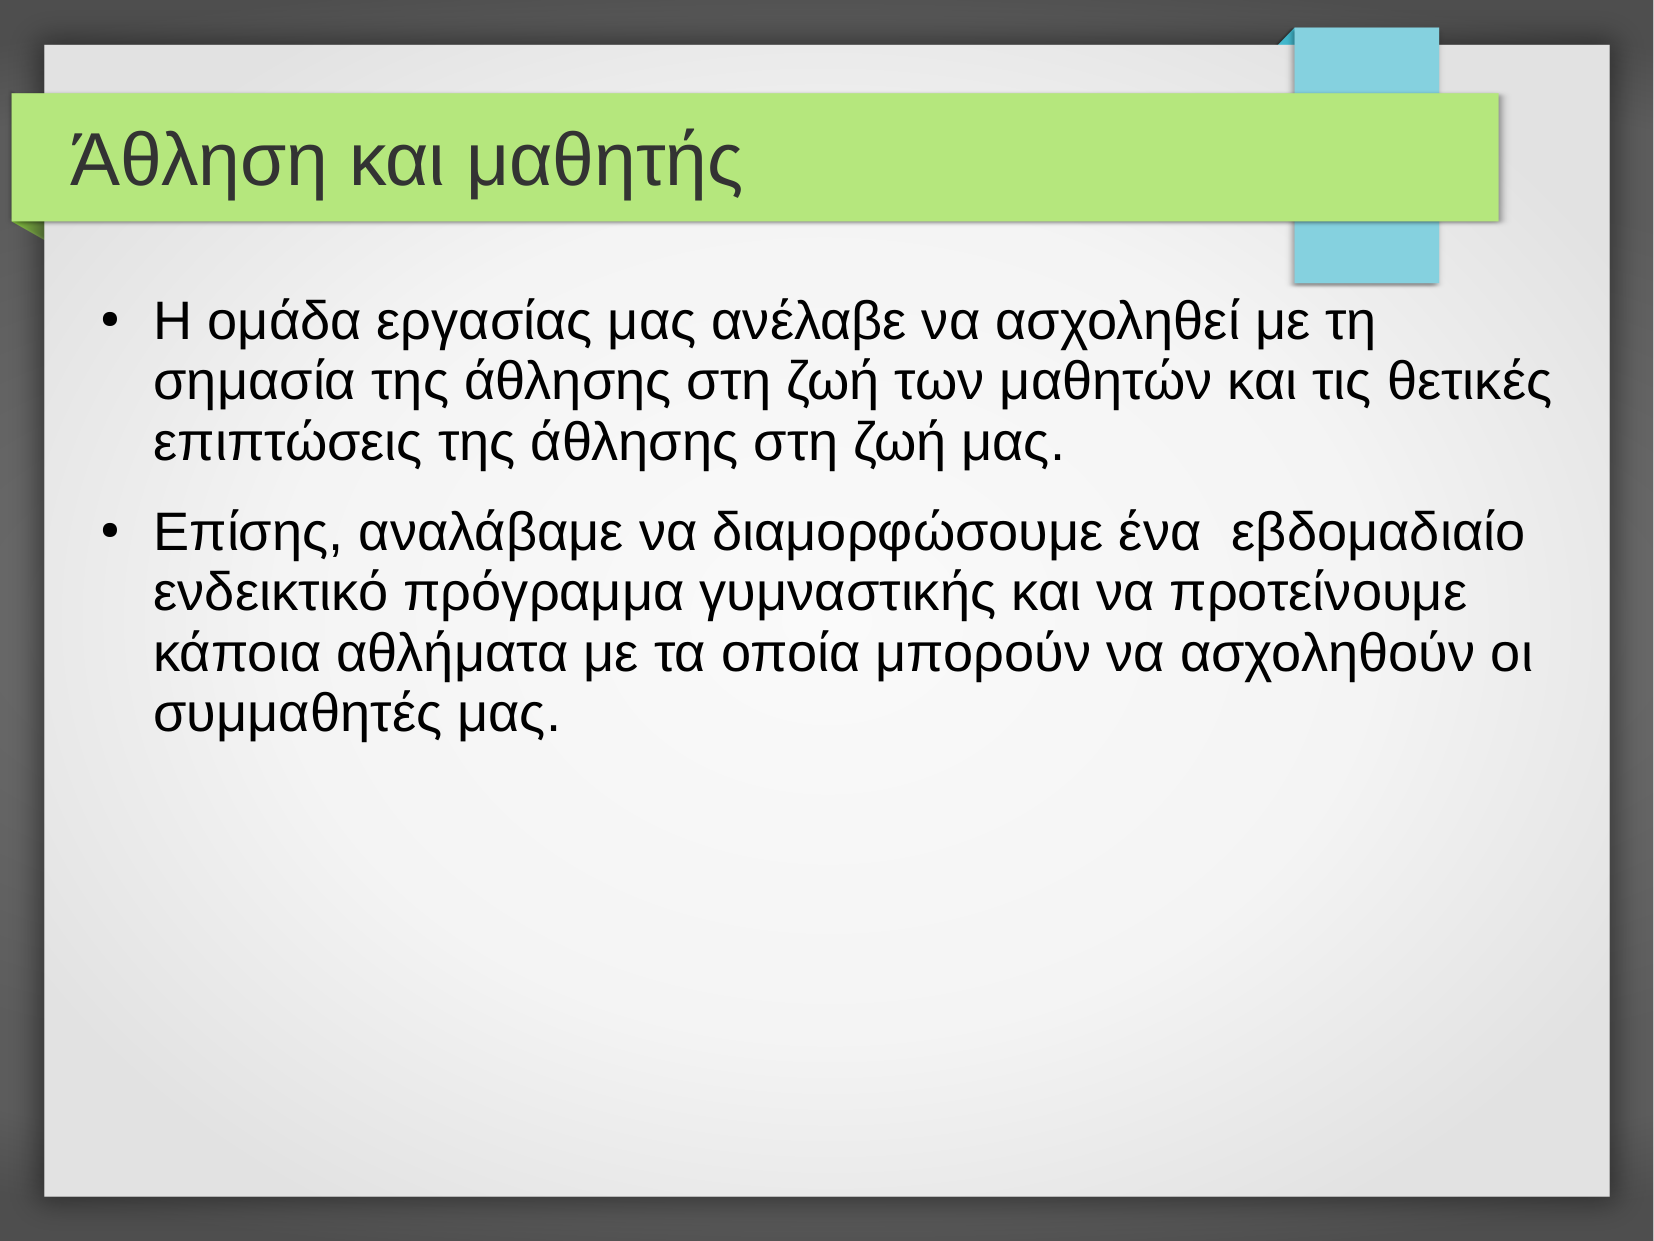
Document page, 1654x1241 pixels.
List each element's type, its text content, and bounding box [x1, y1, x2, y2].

title Άθληση και μαθητής [70, 106, 1229, 213]
picture [0, 0, 1654, 1241]
list Η ομάδα εργασίας μας ανέλαβε να ασχοληθεί με τη σημασία της άθλησης στη ζωή των μαθητών και τις θετικές επιπτώσεις της άθλησης στη ζωή μας. Επίσης, αναλάβαμε να διαμορφώσουμε ένα εβδομαδιαίο ενδεικτικό πρόγραμμα γυμναστικής και να προτείνουμε κάποια αθλήματα με τα οποία μπορούν να ασχοληθούν οι συμμαθητές μας. [82, 290, 1571, 1010]
